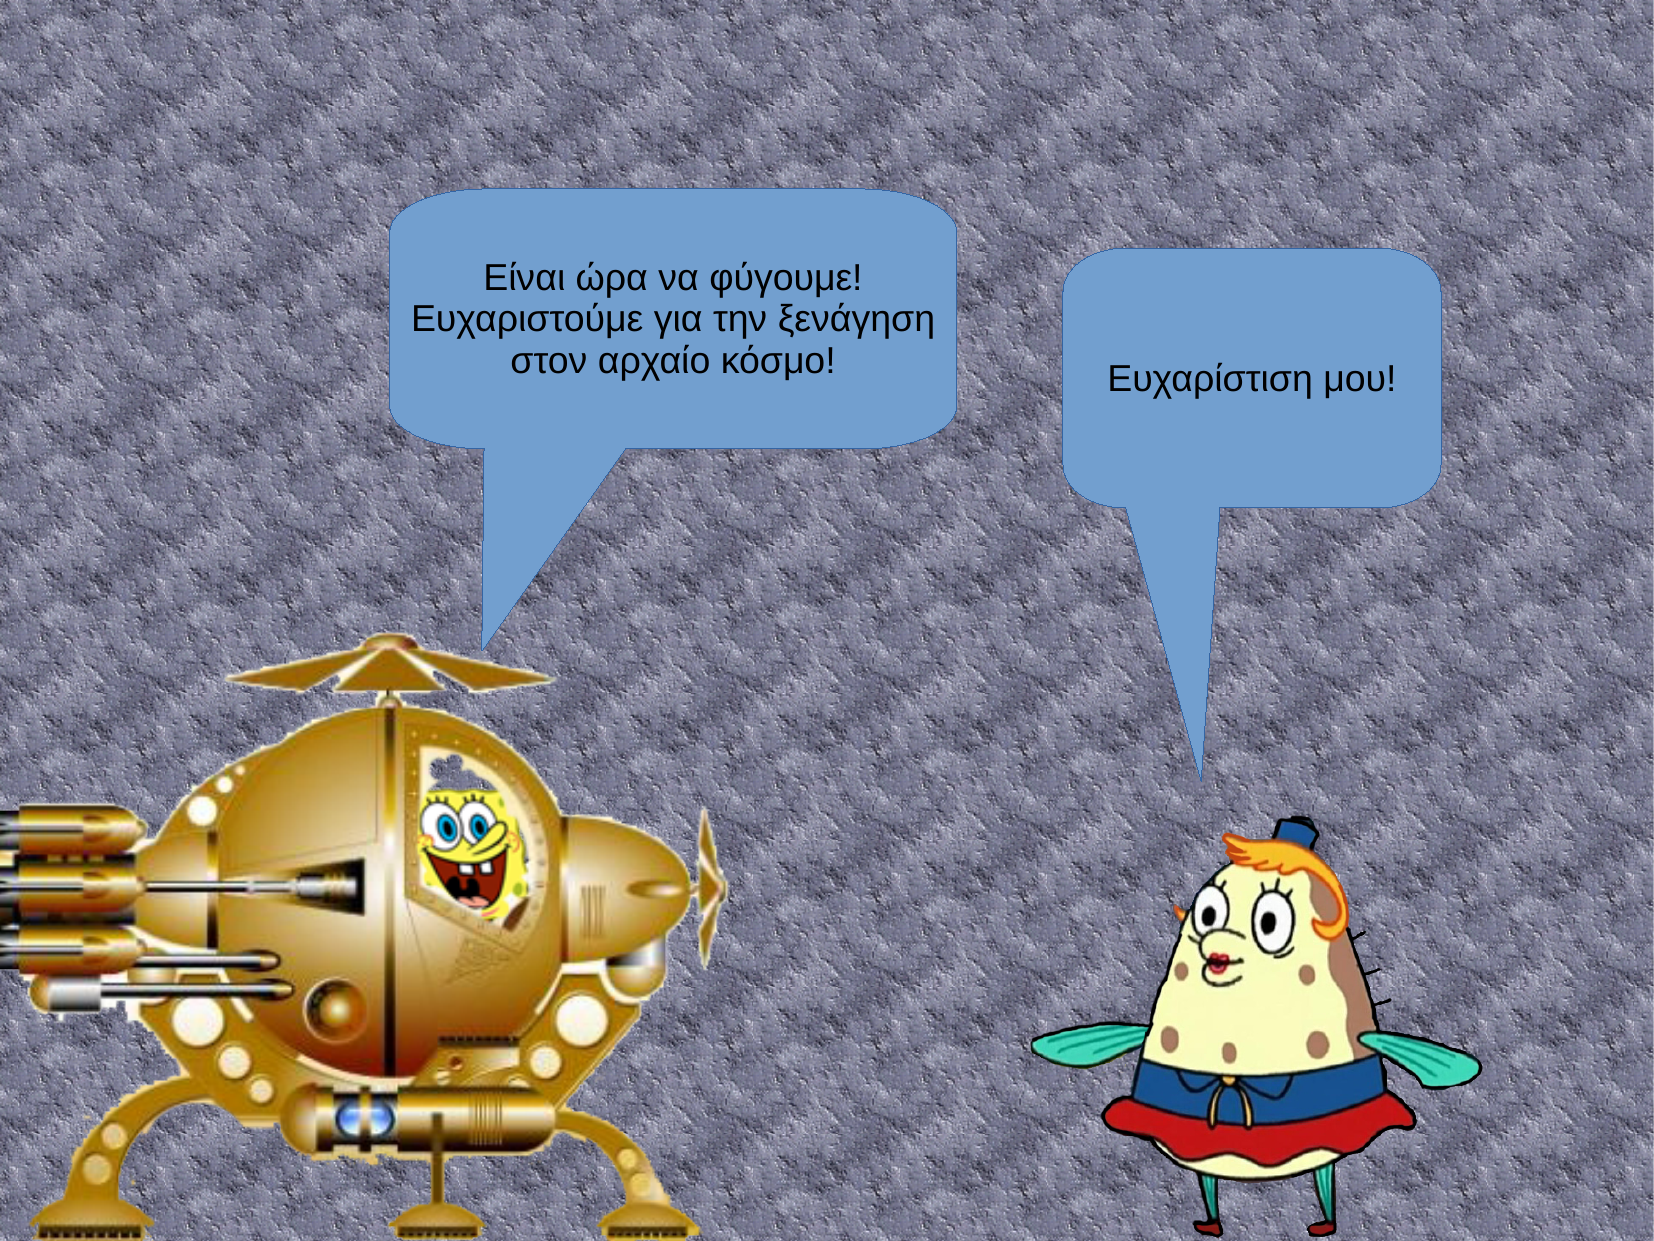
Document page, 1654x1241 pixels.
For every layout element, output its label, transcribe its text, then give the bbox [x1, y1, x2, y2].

text_box Ευχαρίστιση μου! [1062, 248, 1442, 782]
picture [0, 0, 1654, 1241]
text_box Είναι ώρα να φύγουμε! Ευχαριστούμε για την ξενάγηση στον αρχαίο κόσμο! [389, 188, 957, 651]
